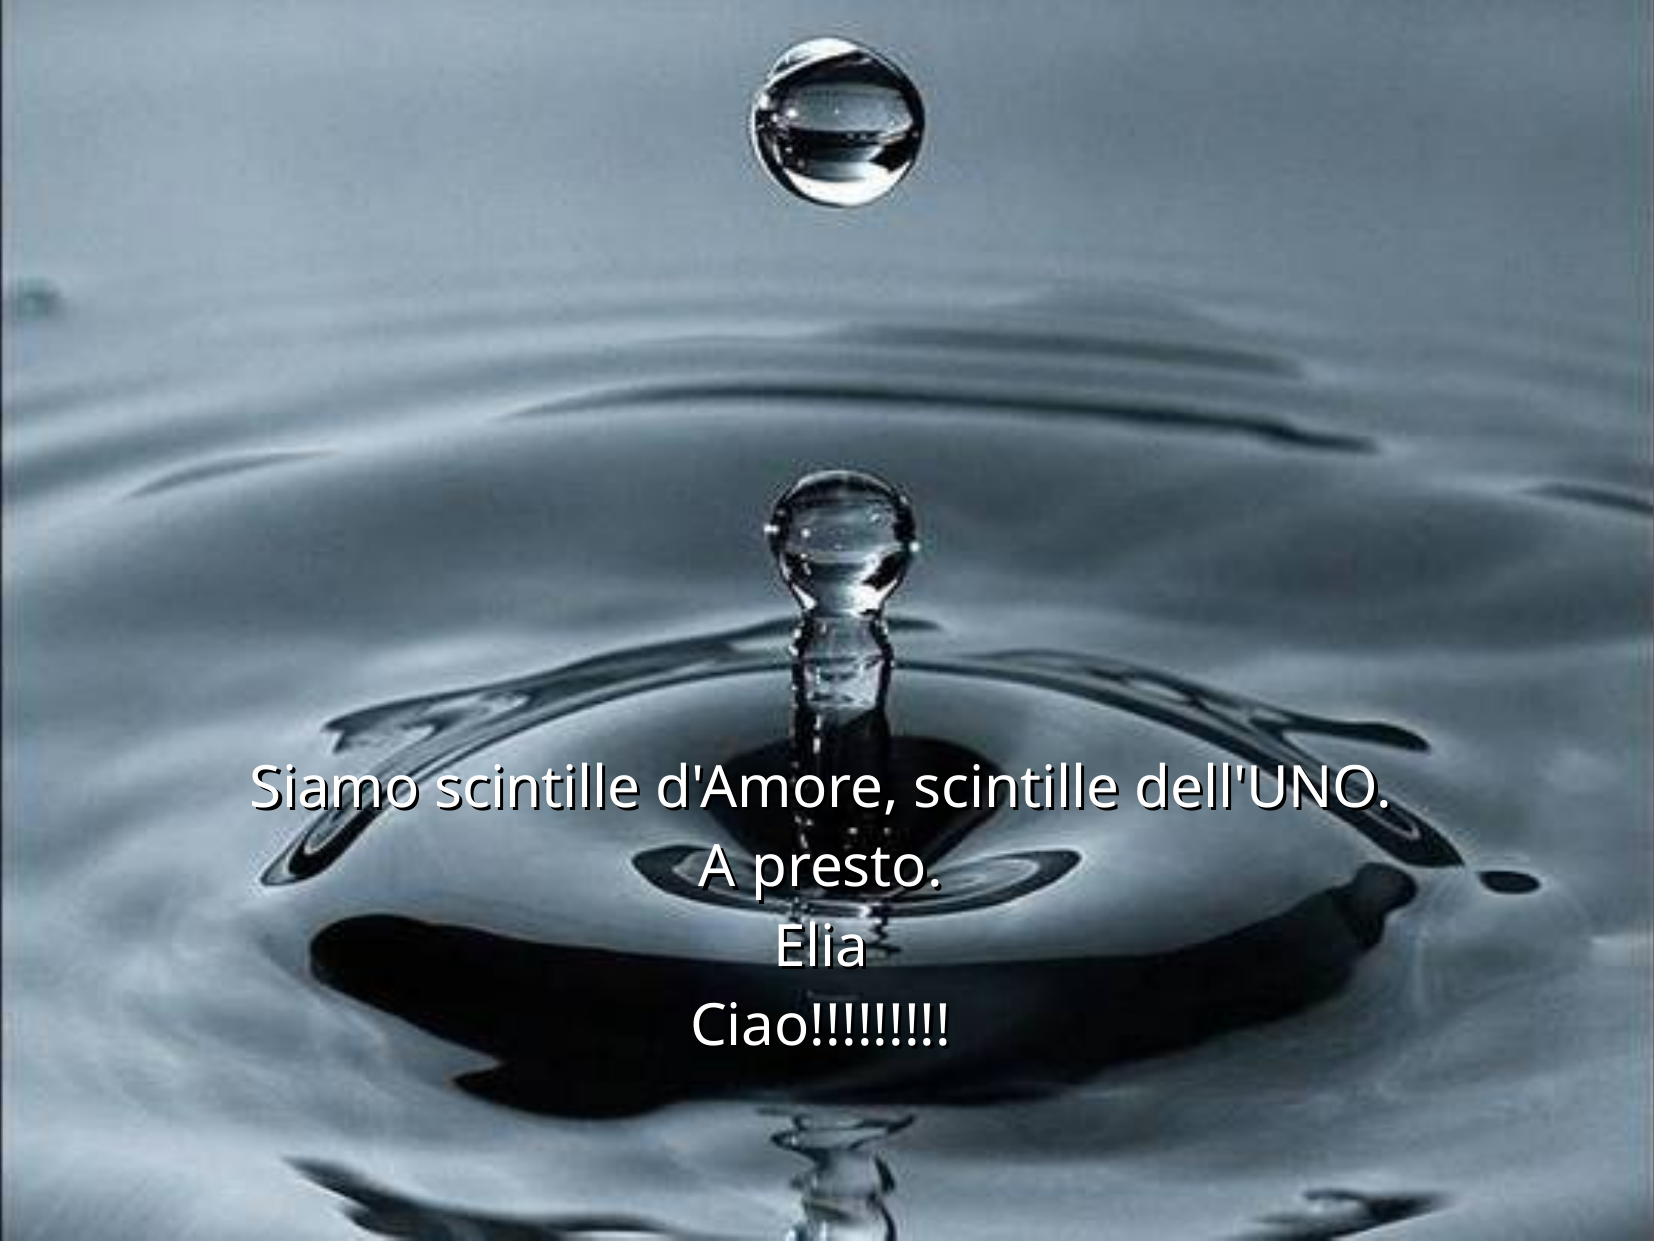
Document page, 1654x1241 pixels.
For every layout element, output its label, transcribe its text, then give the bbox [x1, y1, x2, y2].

title Siamo scintille d'Amore, scintille dell'UNO. A presto. Elia Ciao!!!!!!!!! [76, 755, 1565, 1132]
picture [0, 0, 1654, 1241]
